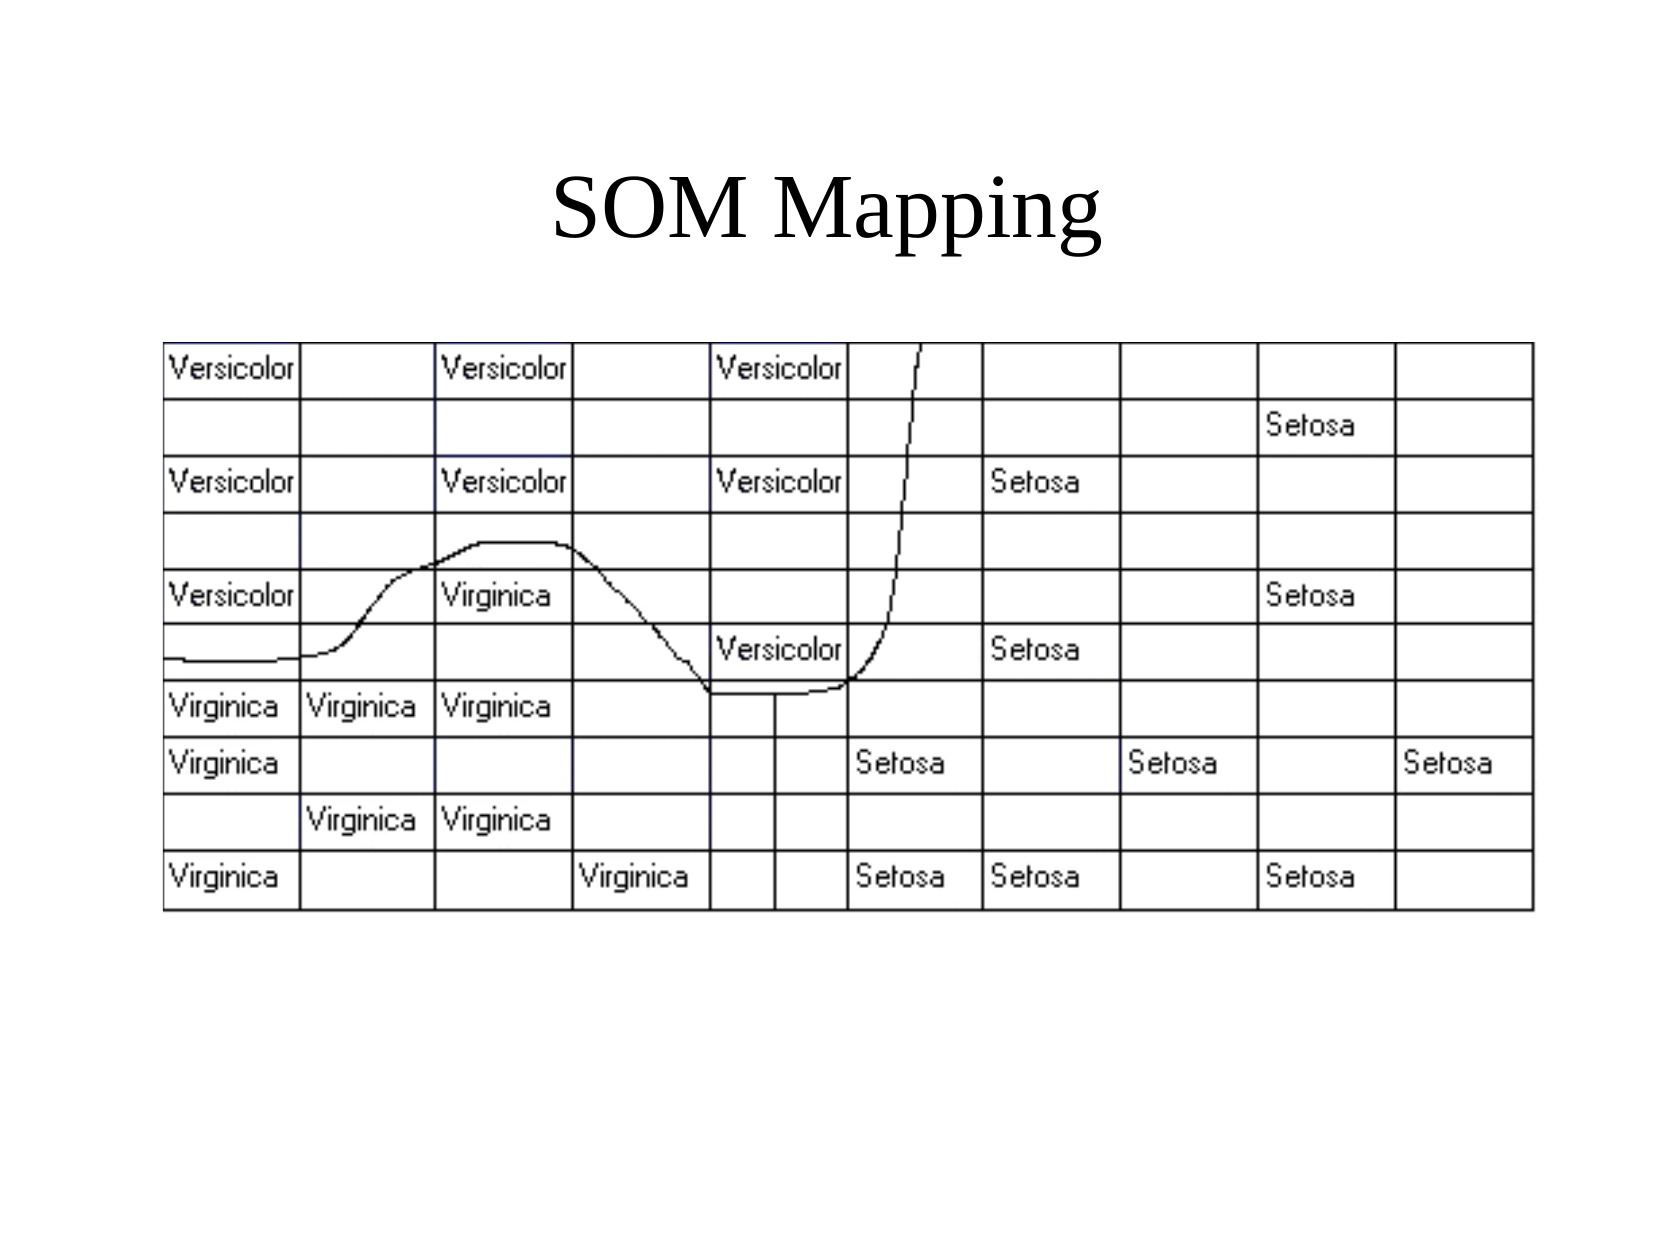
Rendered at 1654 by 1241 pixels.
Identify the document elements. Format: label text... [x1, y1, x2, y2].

chart [162, 342, 1538, 915]
title SOM Mapping [121, 102, 1534, 311]
